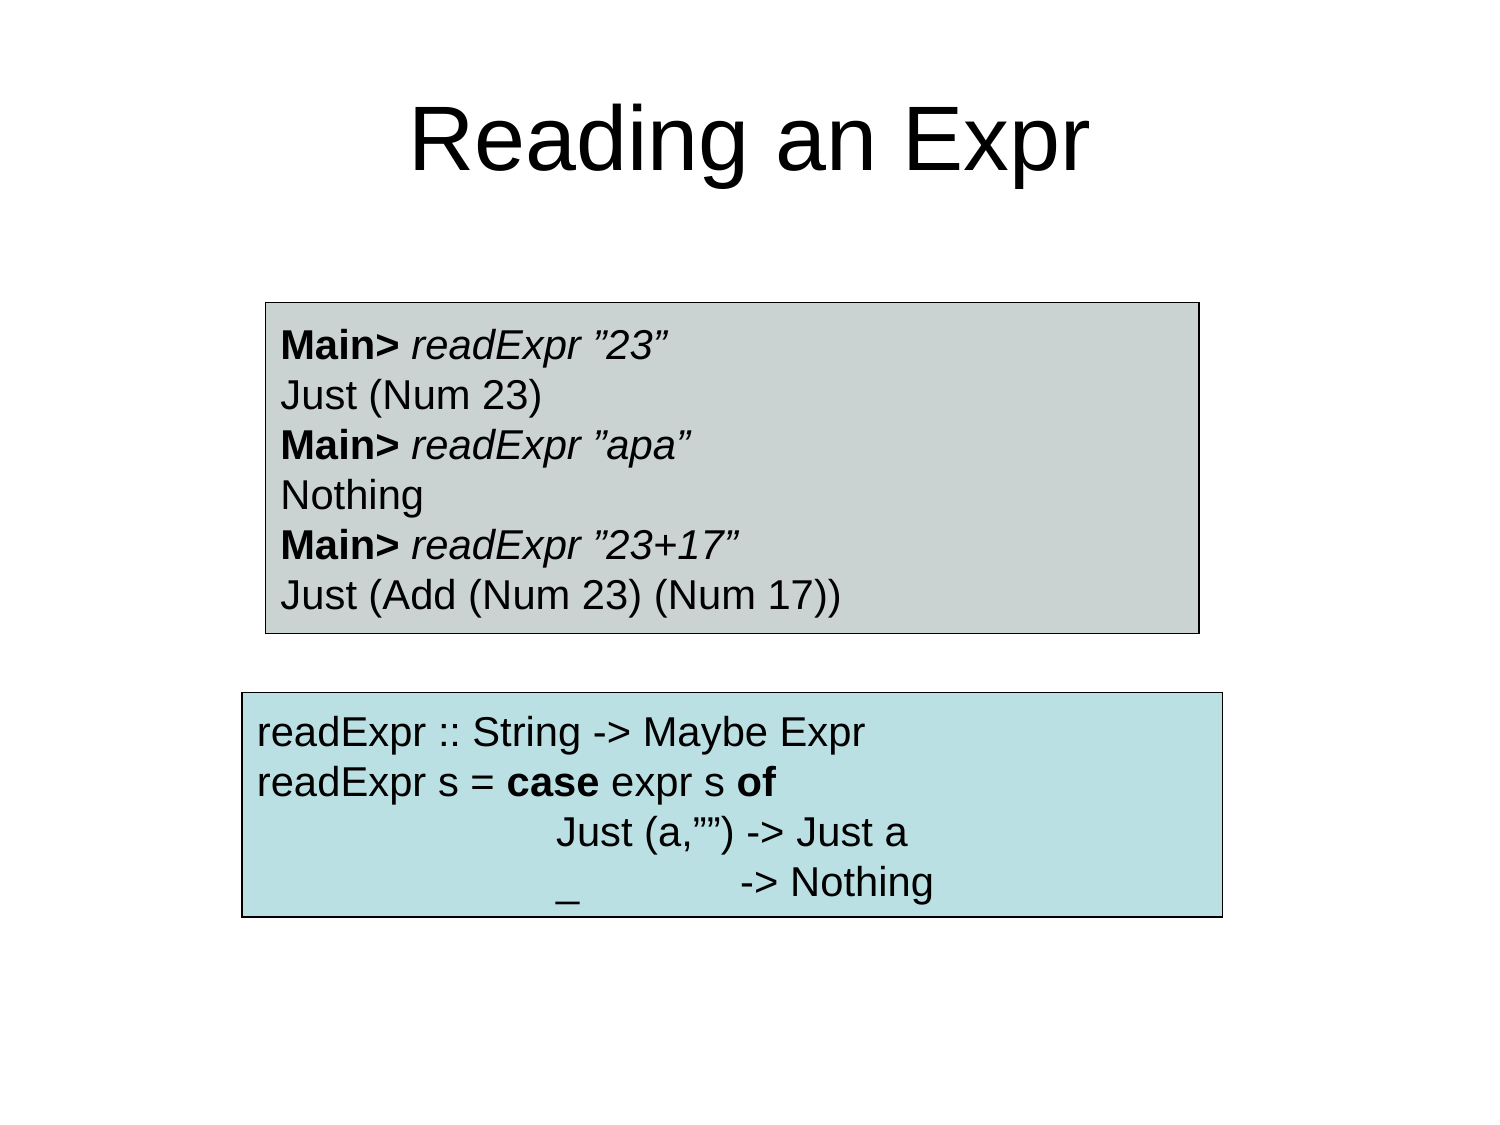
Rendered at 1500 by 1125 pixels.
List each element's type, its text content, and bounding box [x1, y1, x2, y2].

text_box readExpr :: String -> Maybe Expr readExpr s = case expr s of Just (a,””) -> Just a _ -> Nothing [242, 692, 1223, 917]
text_box Main> readExpr ”23” Just (Num 23) Main> readExpr ”apa” Nothing Main> readExpr ”23+17” Just (Add (Num 23) (Num 17)) [265, 302, 1199, 634]
title Reading an Expr [75, 45, 1426, 233]
